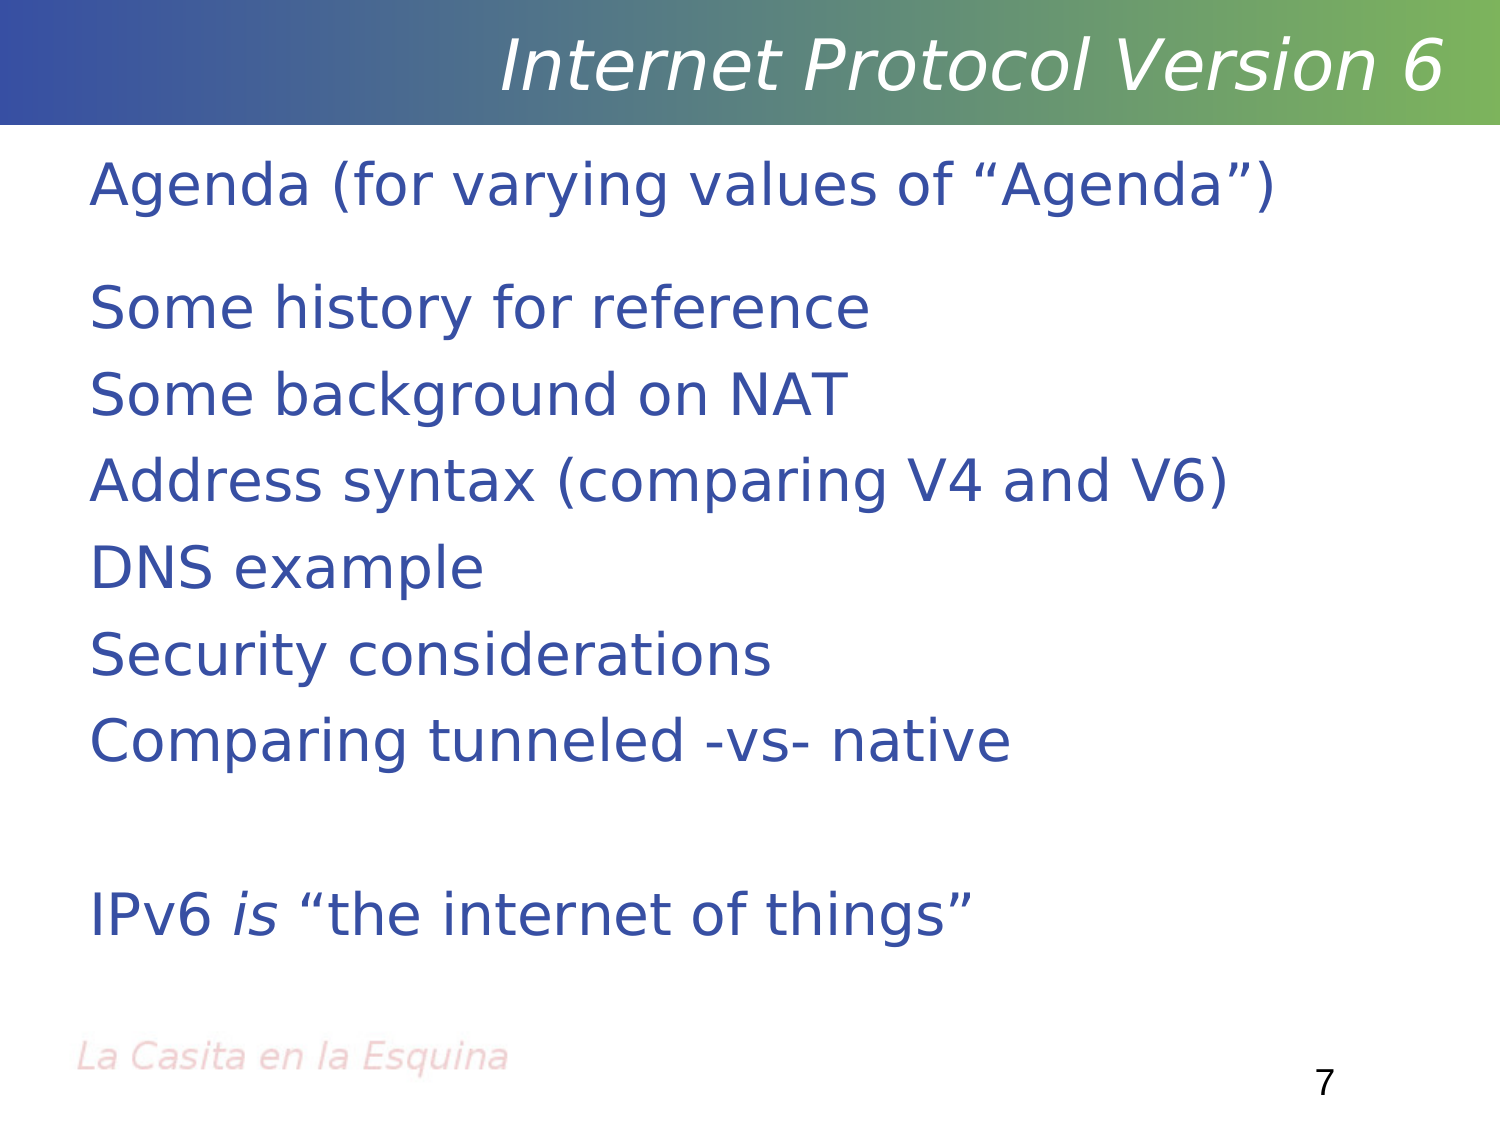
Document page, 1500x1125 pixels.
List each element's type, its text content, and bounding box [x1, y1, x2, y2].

title Internet Protocol Version 6 [62, 12, 1463, 113]
picture [45, 1019, 545, 1095]
list Agenda (for varying values of “Agenda”) [75, 139, 1426, 225]
list Some history for reference Some background on NAT Address syntax (comparing V4 and V6) DNS example Security considerations Comparing tunneled -vs- native IPv6 is “the internet of things” [75, 262, 1426, 1006]
